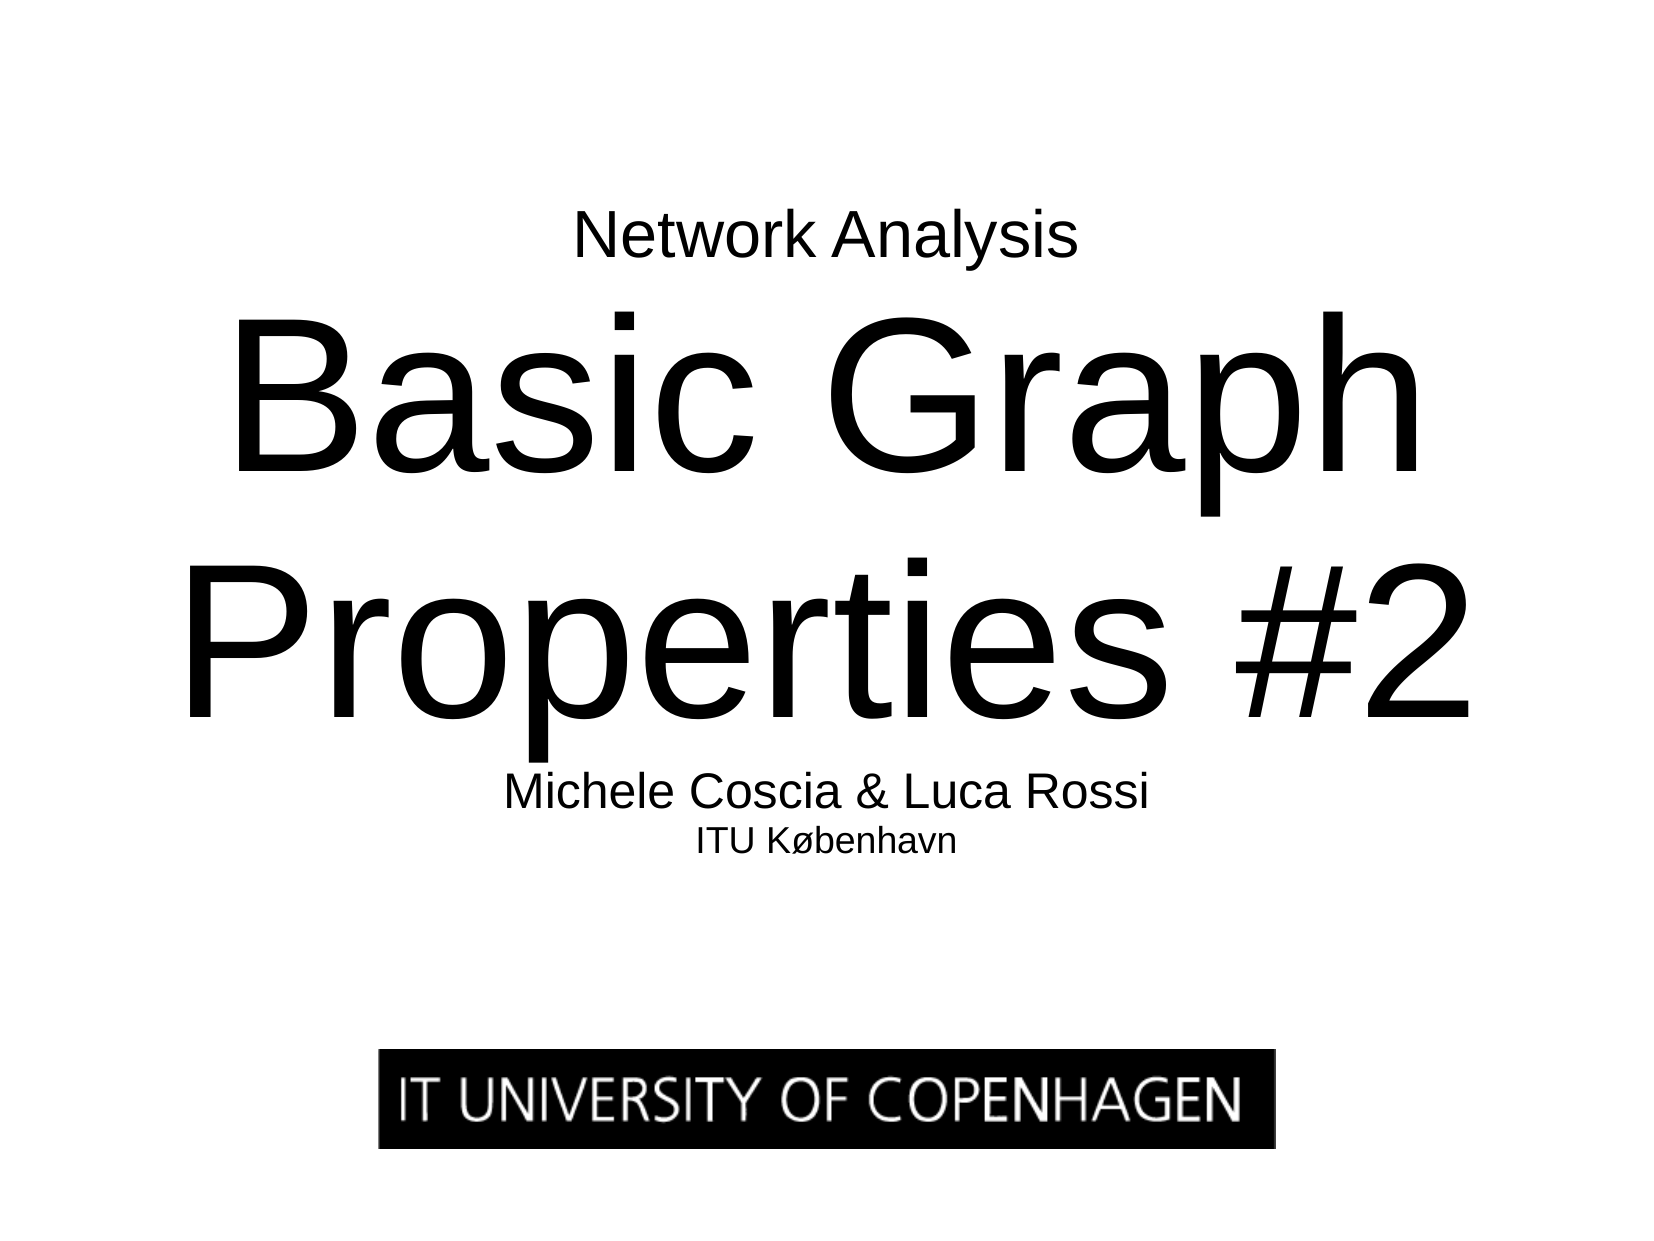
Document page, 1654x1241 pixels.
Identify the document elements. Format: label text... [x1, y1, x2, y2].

picture [378, 1049, 1276, 1149]
subtitle Network Analysis Basic Graph Properties #2 Michele Coscia & Luca Rossi ITU København [82, 49, 1571, 1010]
